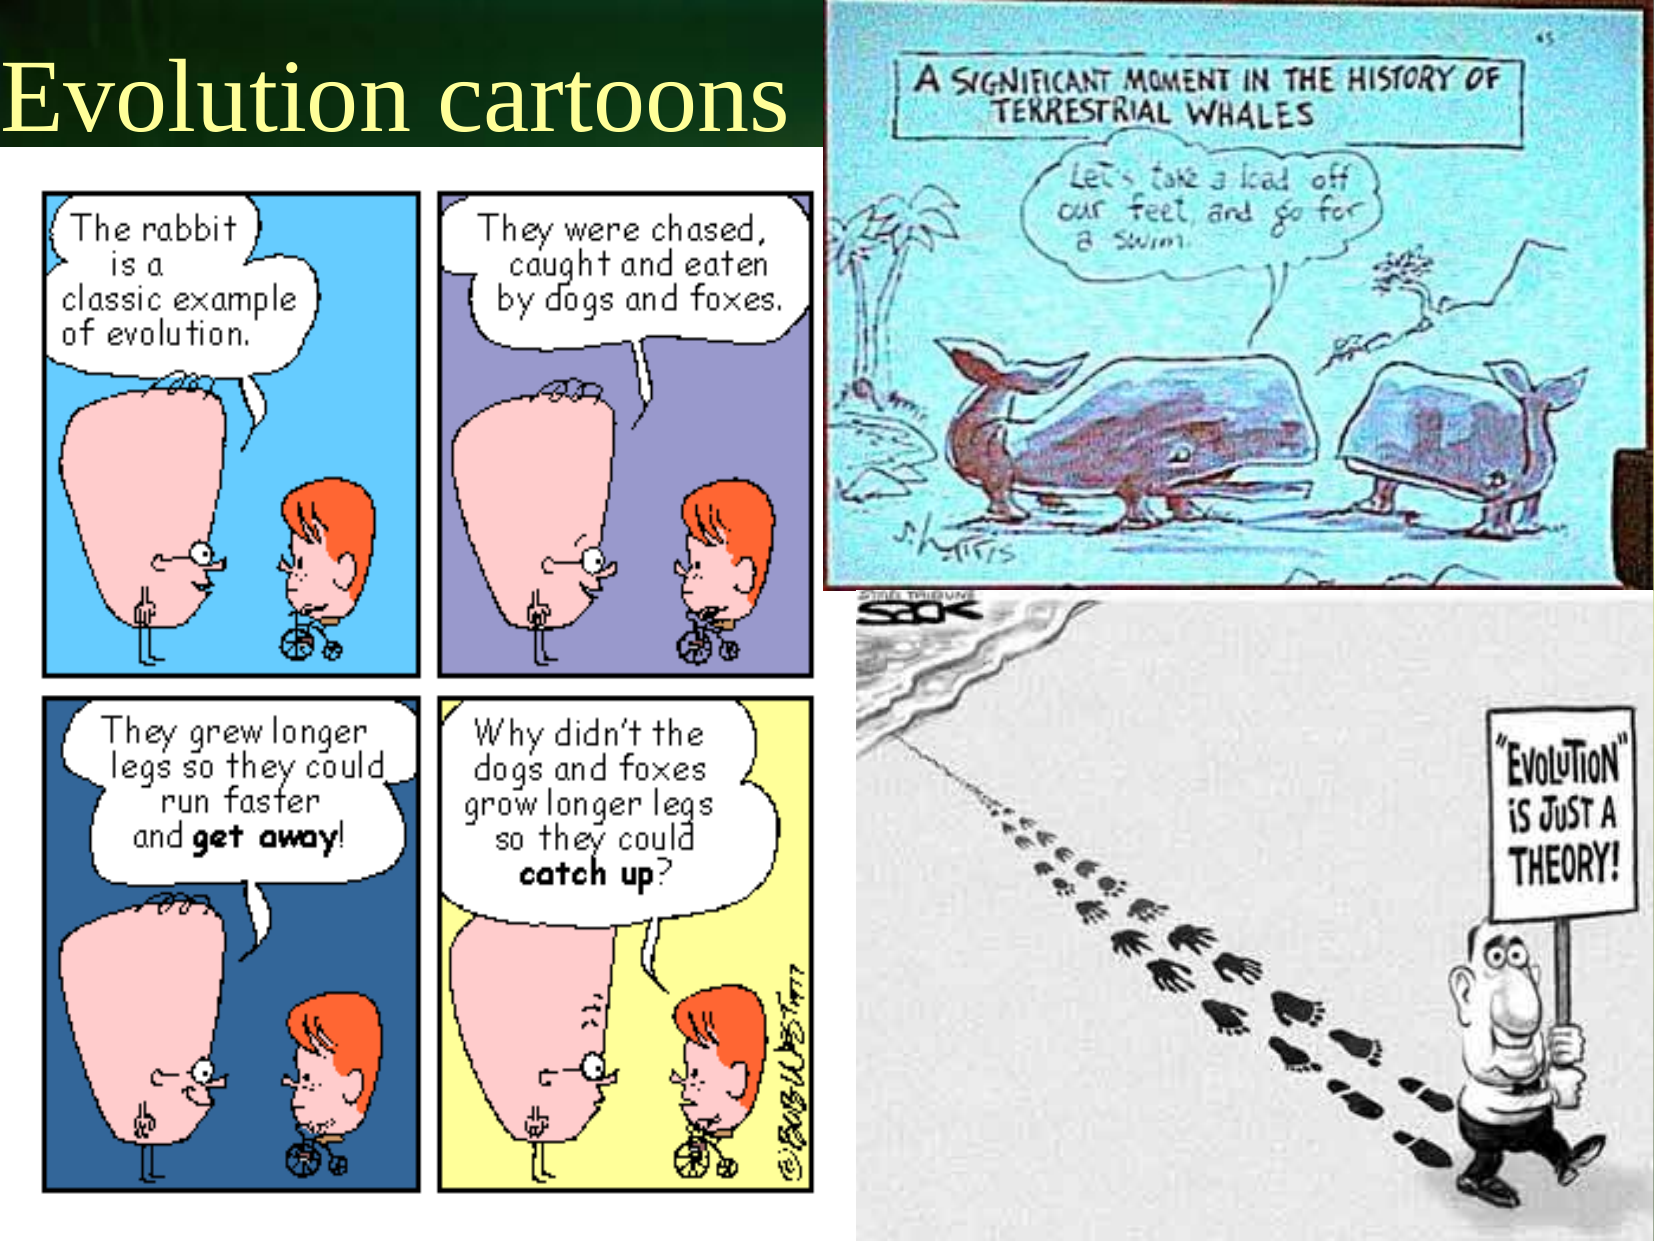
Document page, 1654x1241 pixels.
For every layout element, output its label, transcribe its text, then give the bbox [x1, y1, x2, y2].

picture [0, 0, 1654, 1241]
title Evolution cartoons [0, 0, 823, 147]
